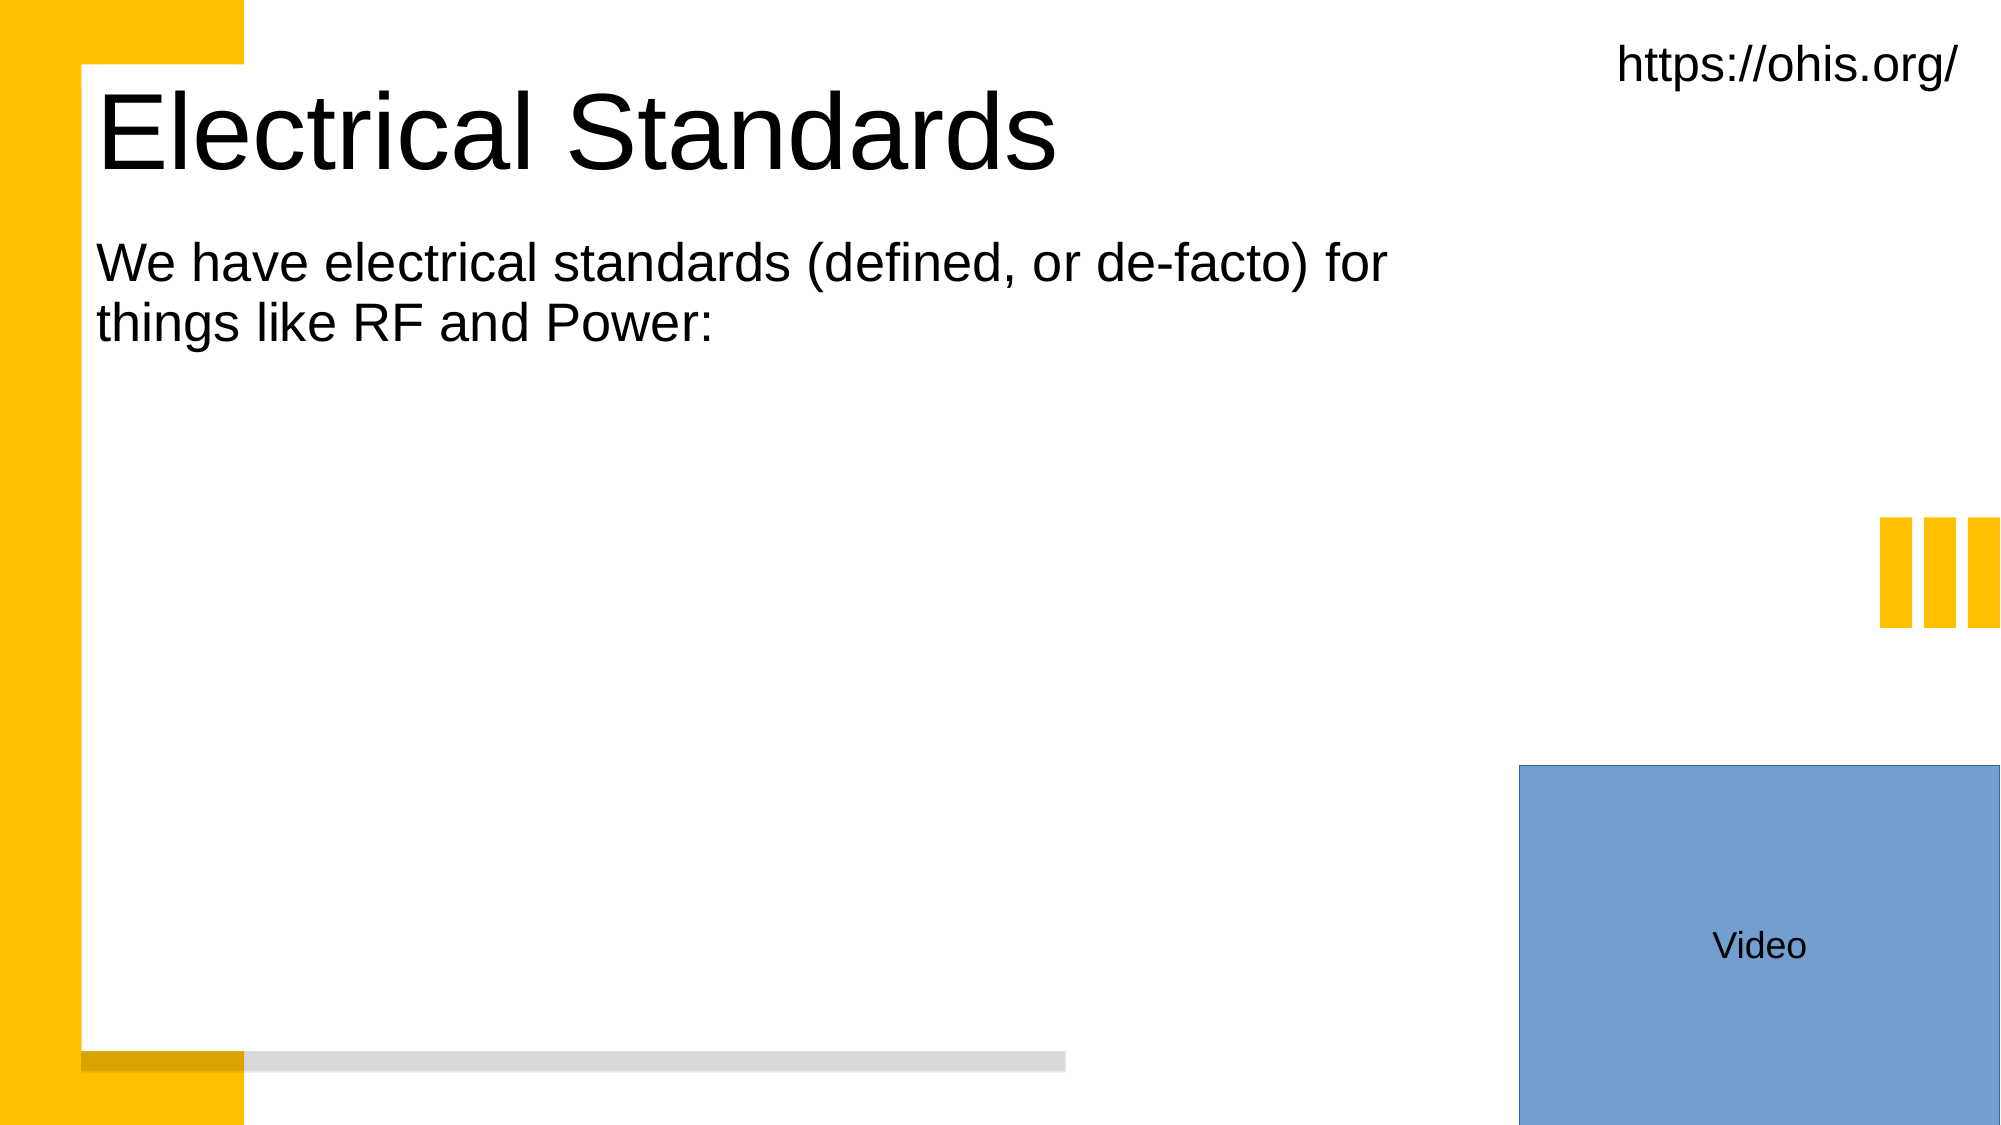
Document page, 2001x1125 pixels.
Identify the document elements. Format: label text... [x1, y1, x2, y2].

text_box We have electrical standards (defined, or de-facto) for things like RF and Power: [81, 224, 1516, 1036]
text_box Video [1519, 765, 2000, 1125]
text_box Electrical Standards [81, 64, 1921, 201]
text_box [0, 0, 2000, 1125]
text_box https://ohis.org/ [1590, 29, 1974, 105]
